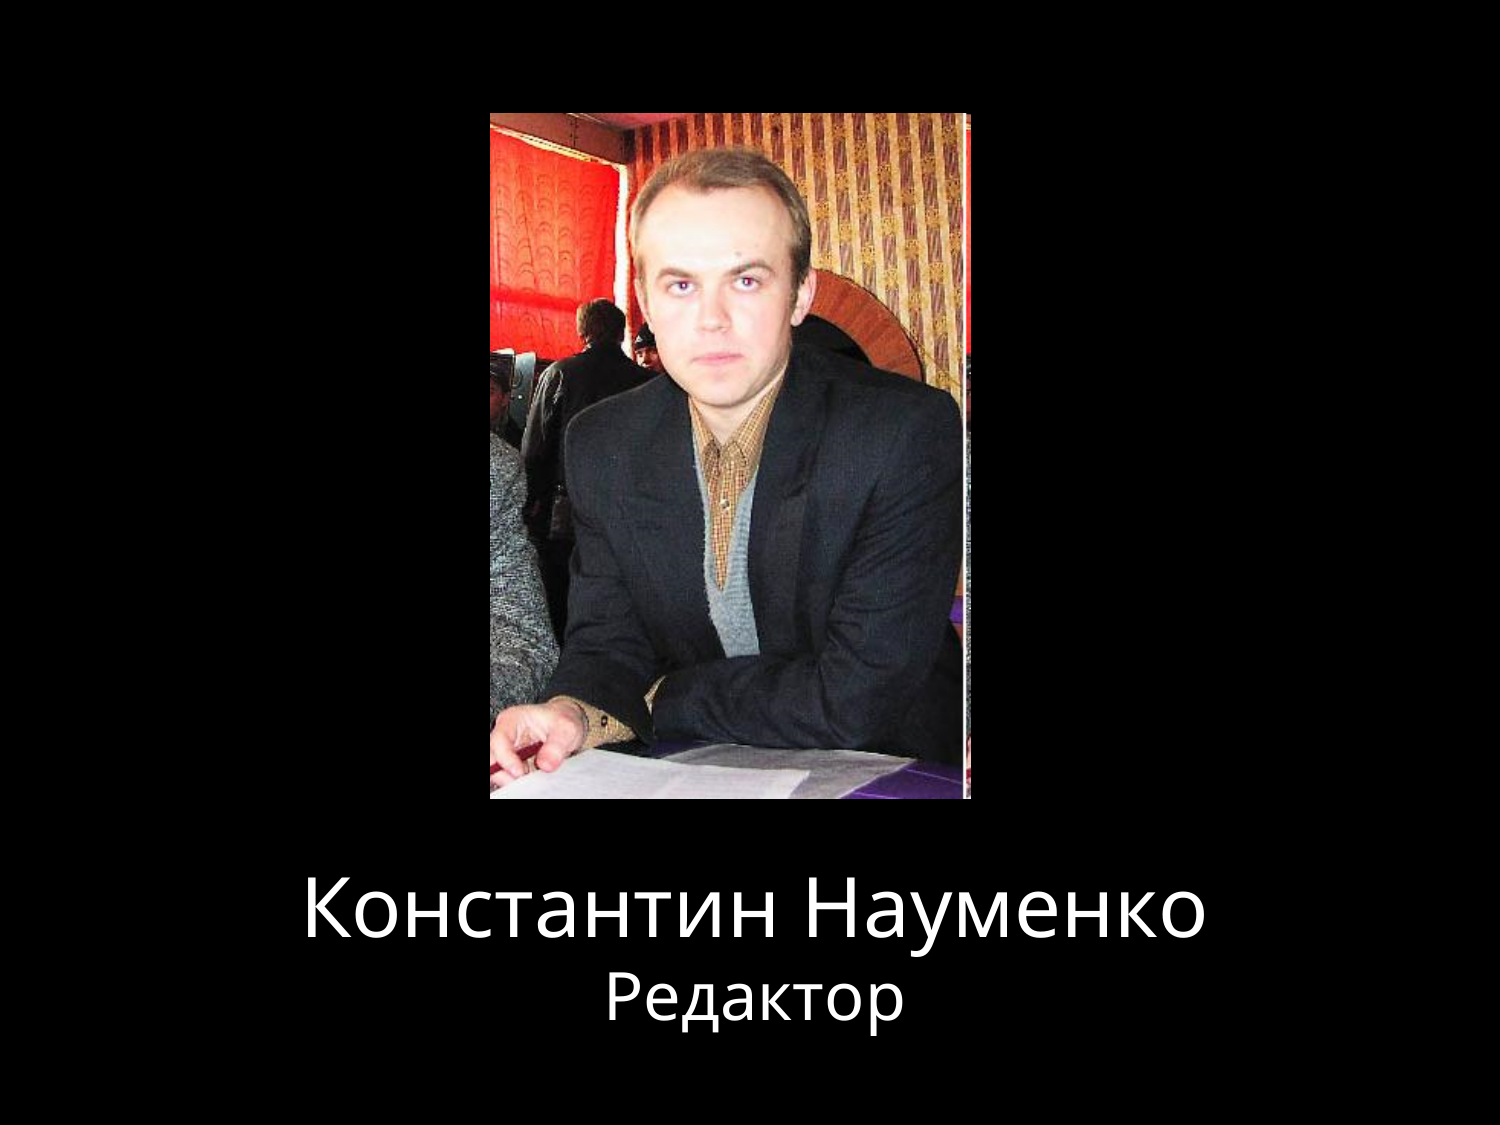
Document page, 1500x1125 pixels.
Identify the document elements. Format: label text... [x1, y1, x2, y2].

picture [490, 113, 971, 799]
text_box Константин Науменко Редактор [285, 846, 1225, 1042]
